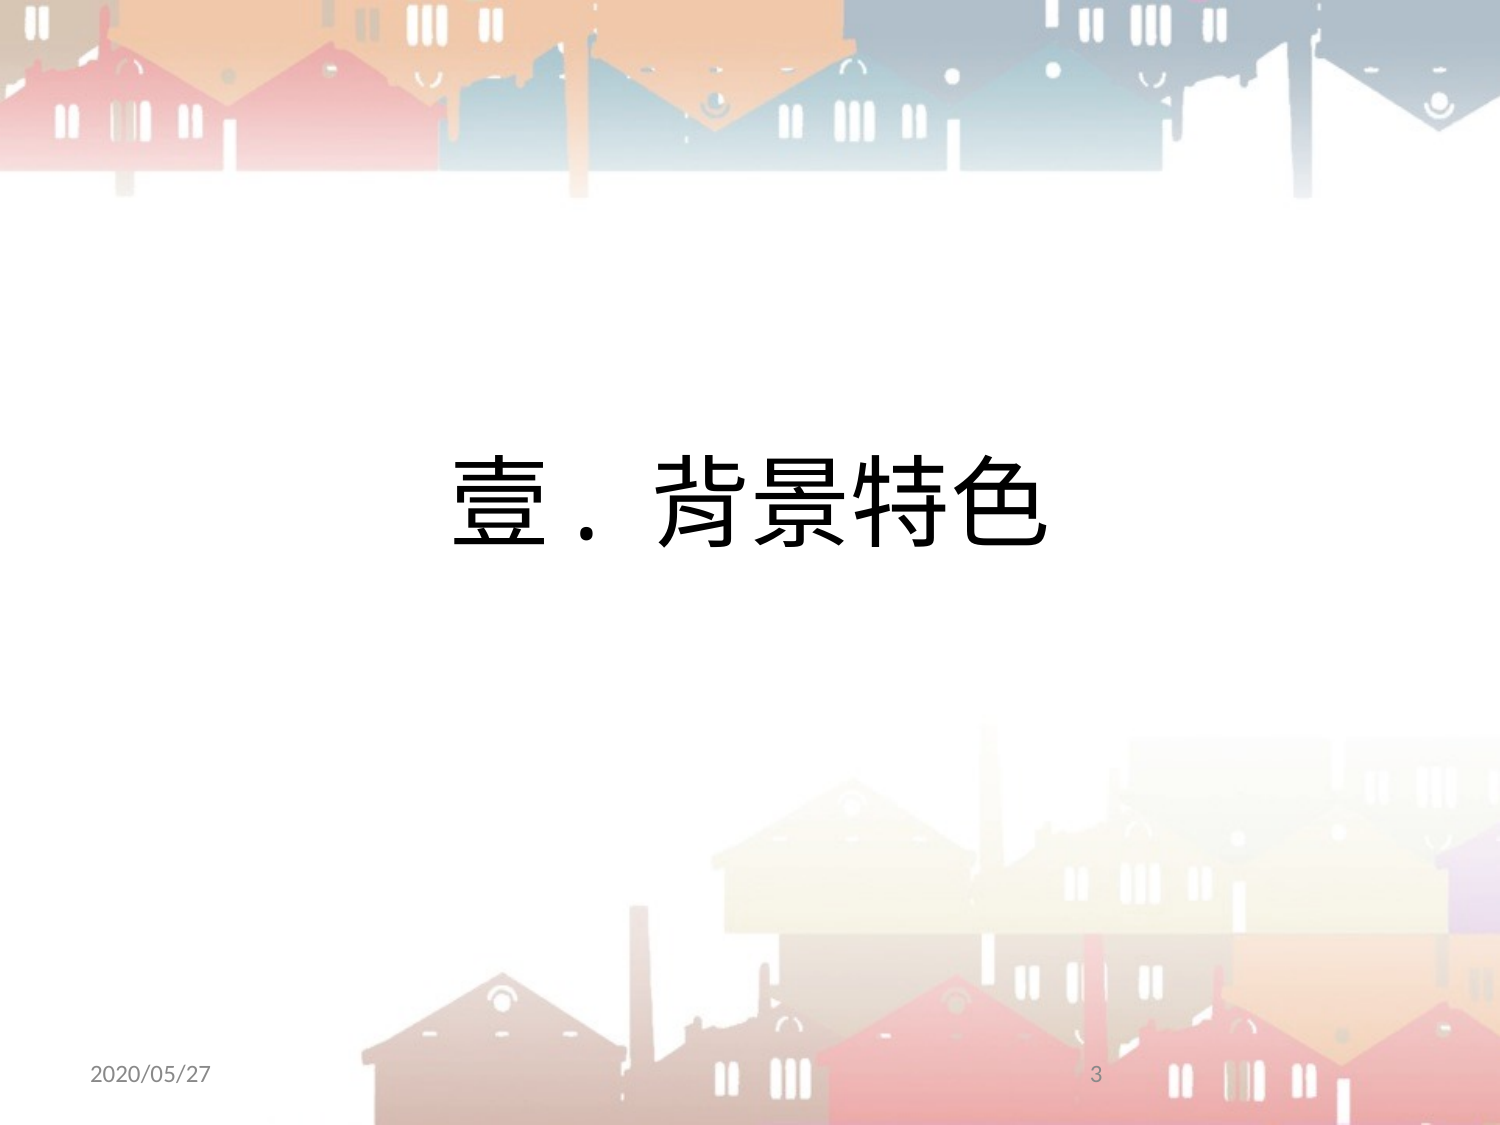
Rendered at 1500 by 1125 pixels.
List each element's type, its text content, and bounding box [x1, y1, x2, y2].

text_box 2020/05/27 [75, 1042, 426, 1103]
list 壹. 背景特色 [75, 432, 1426, 587]
text_box 3 [1074, 1042, 1426, 1103]
